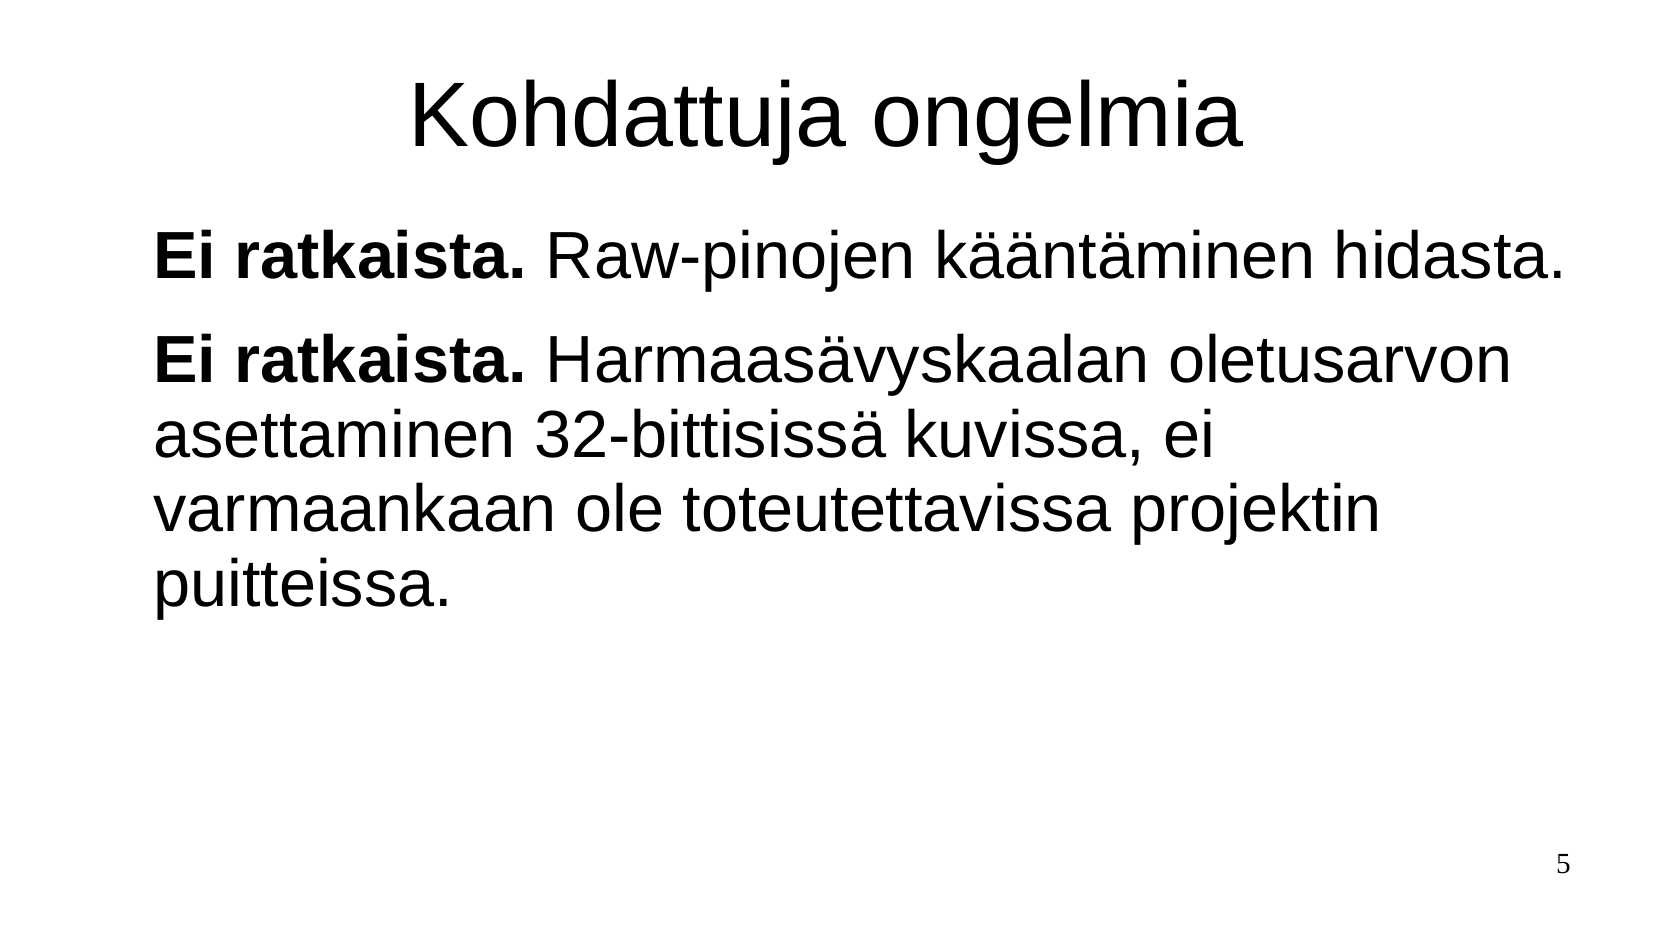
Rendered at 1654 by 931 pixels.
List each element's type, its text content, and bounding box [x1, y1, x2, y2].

list Ei ratkaista. Raw-pinojen kääntäminen hidasta. Ei ratkaista. Harmaasävyskaalan oletusarvon asettaminen 32-bittisissä kuvissa, ei varmaankaan ole toteutettavissa projektin puitteissa. [82, 217, 1571, 758]
title Kohdattuja ongelmia [82, 37, 1571, 193]
